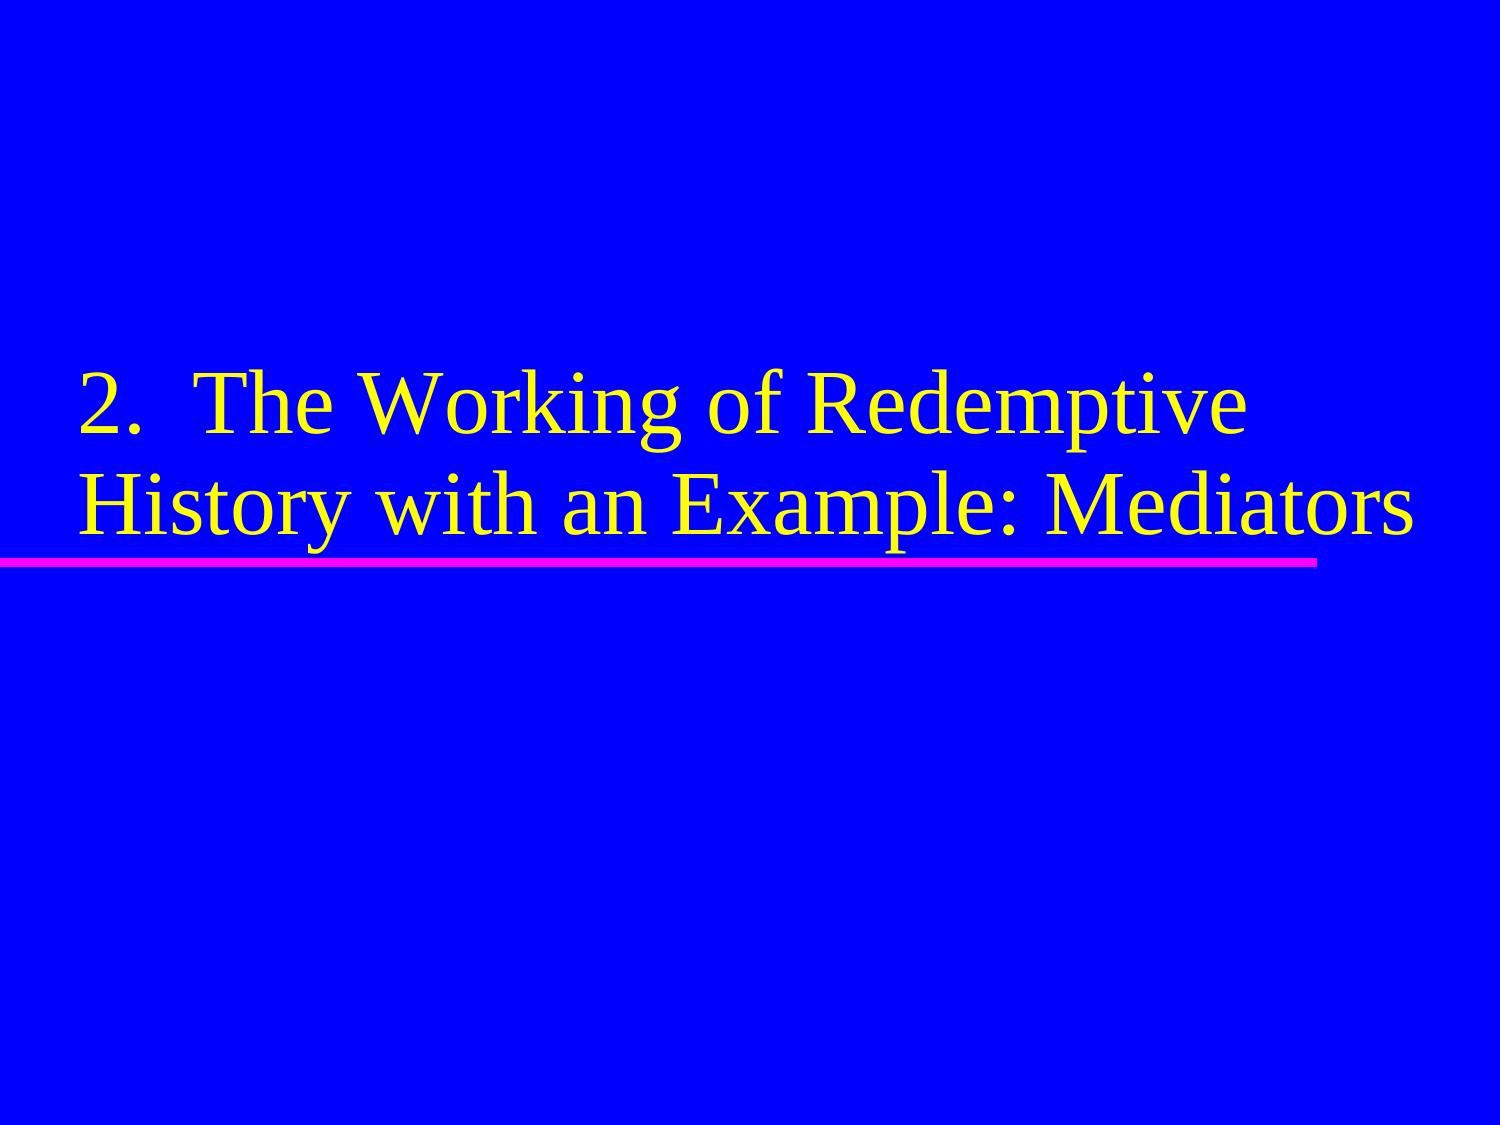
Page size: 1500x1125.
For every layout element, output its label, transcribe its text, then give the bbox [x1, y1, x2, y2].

title 2. The Working of Redemptive History with an Example: Mediators [62, 343, 1463, 563]
